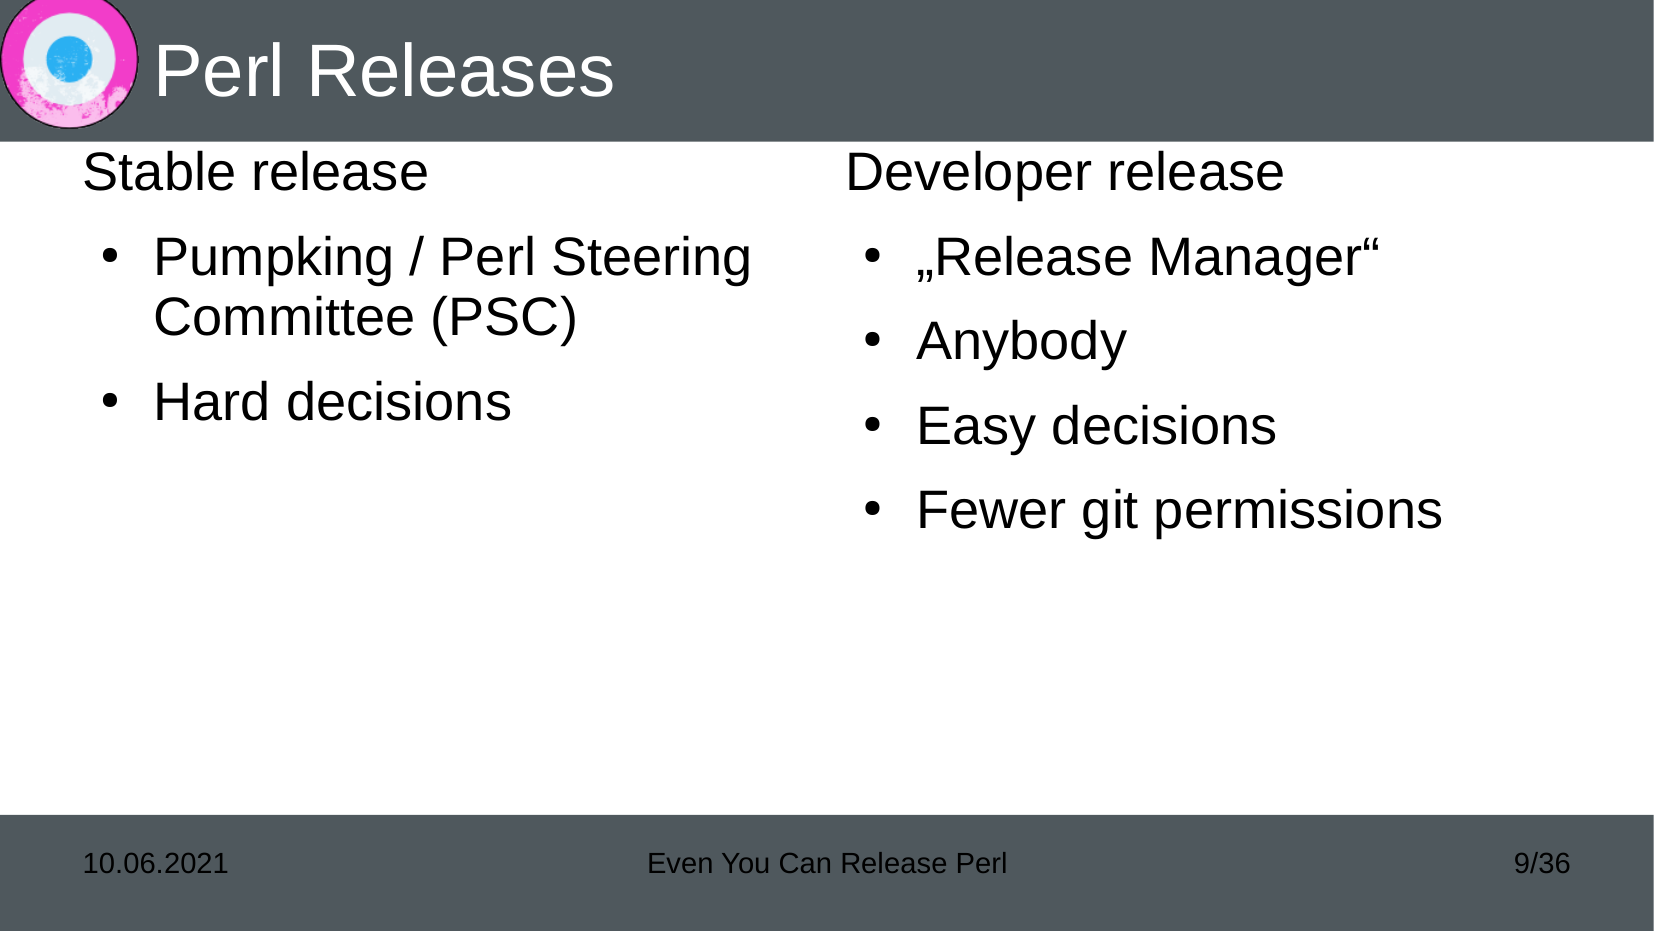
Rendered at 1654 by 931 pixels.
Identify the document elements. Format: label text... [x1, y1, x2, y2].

title Perl Releases [153, 5, 1654, 136]
list Stable release Pumpking / Perl Steering Committee (PSC) Hard decisions [82, 141, 809, 815]
list Developer release „Release Manager“ Anybody Easy decisions Fewer git permissions [845, 141, 1572, 815]
picture [0, 0, 228, 148]
